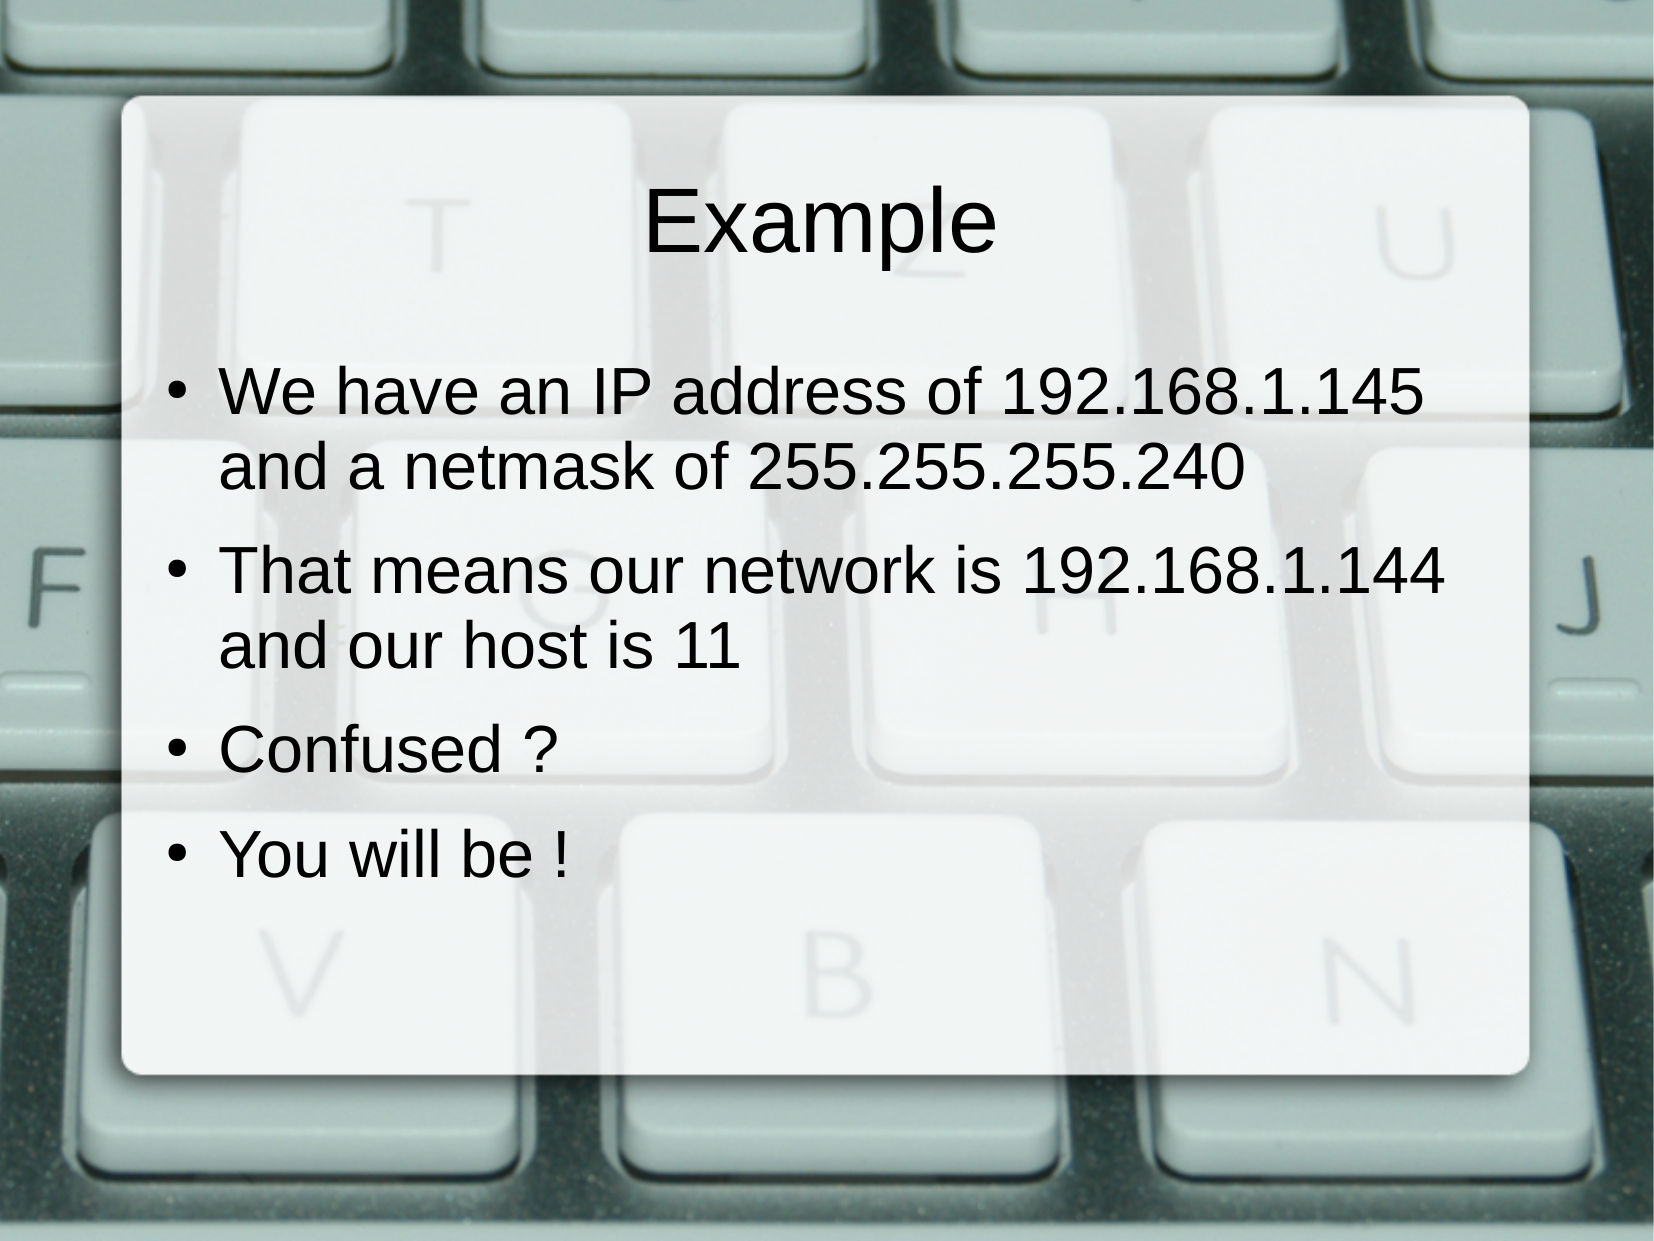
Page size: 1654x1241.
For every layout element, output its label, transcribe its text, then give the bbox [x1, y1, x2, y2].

list We have an IP address of 192.168.1.145 and a netmask of 255.255.255.240 That means our network is 192.168.1.144 and our host is 11 Confused ? You will be ! [147, 354, 1506, 1049]
picture [0, 0, 1654, 1241]
title Example [135, 125, 1506, 318]
